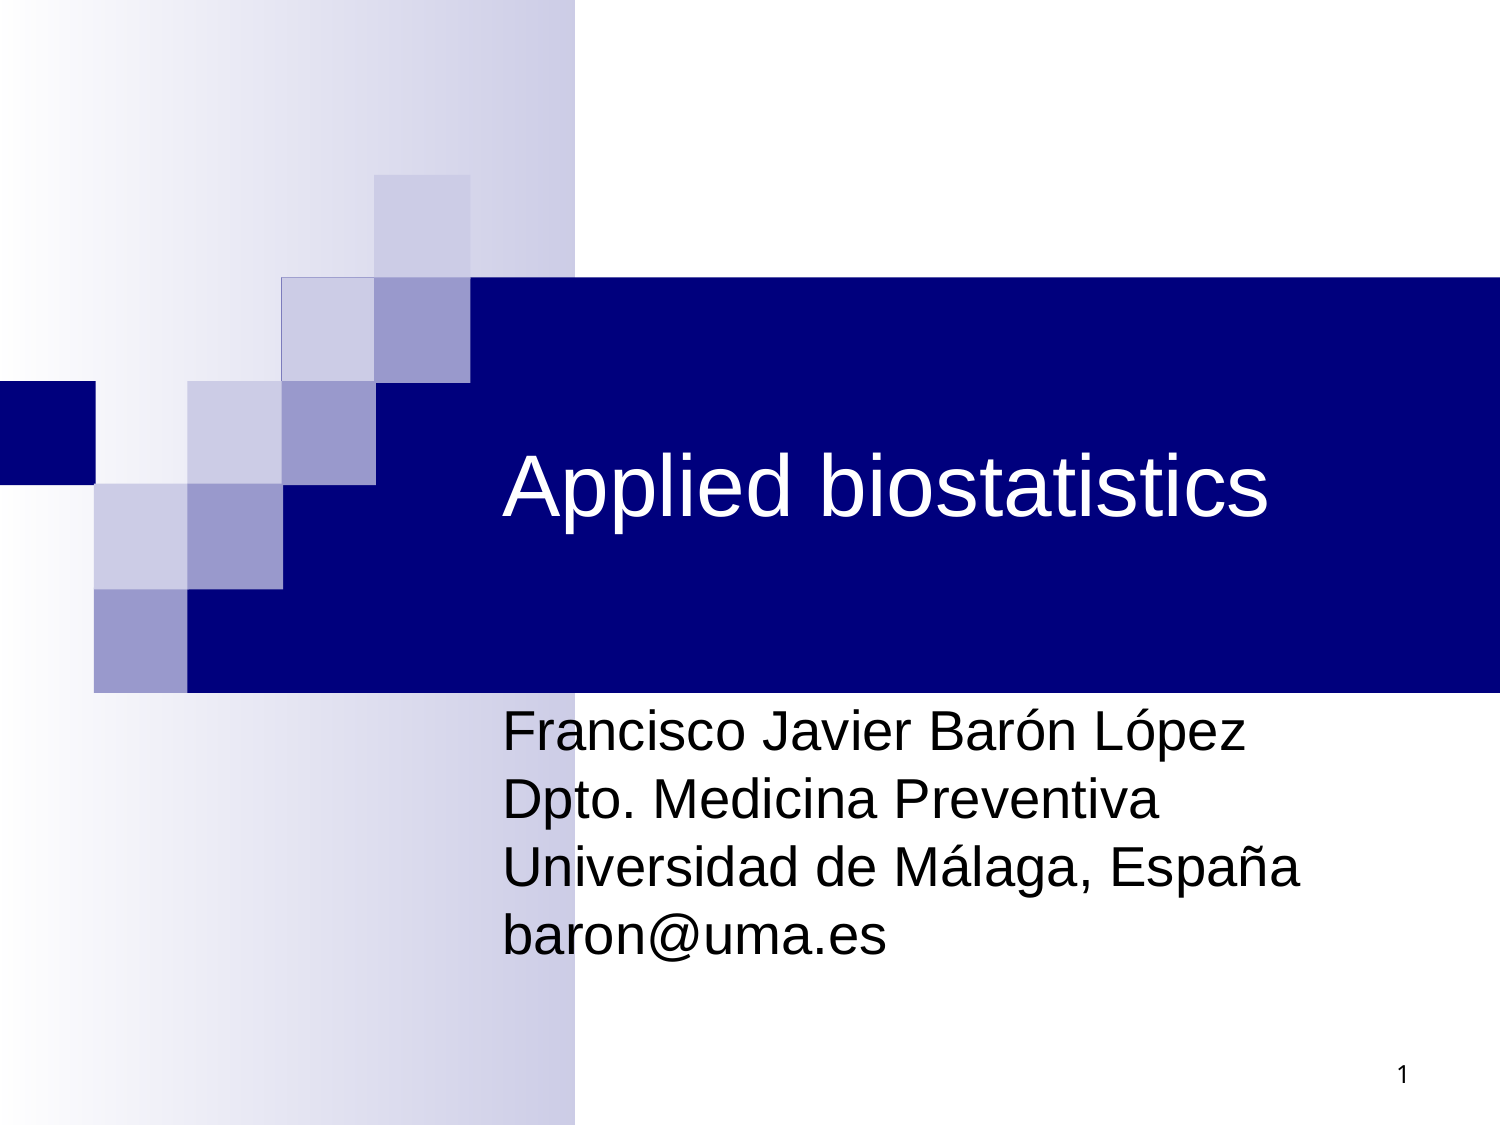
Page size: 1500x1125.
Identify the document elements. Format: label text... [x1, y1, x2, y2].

title Applied biostatistics [487, 299, 1476, 663]
text_box Francisco Javier Barón López Dpto. Medicina Preventiva Universidad de Málaga, España baron@uma.es [487, 699, 1476, 988]
text_box <número> [1074, 1025, 1426, 1101]
